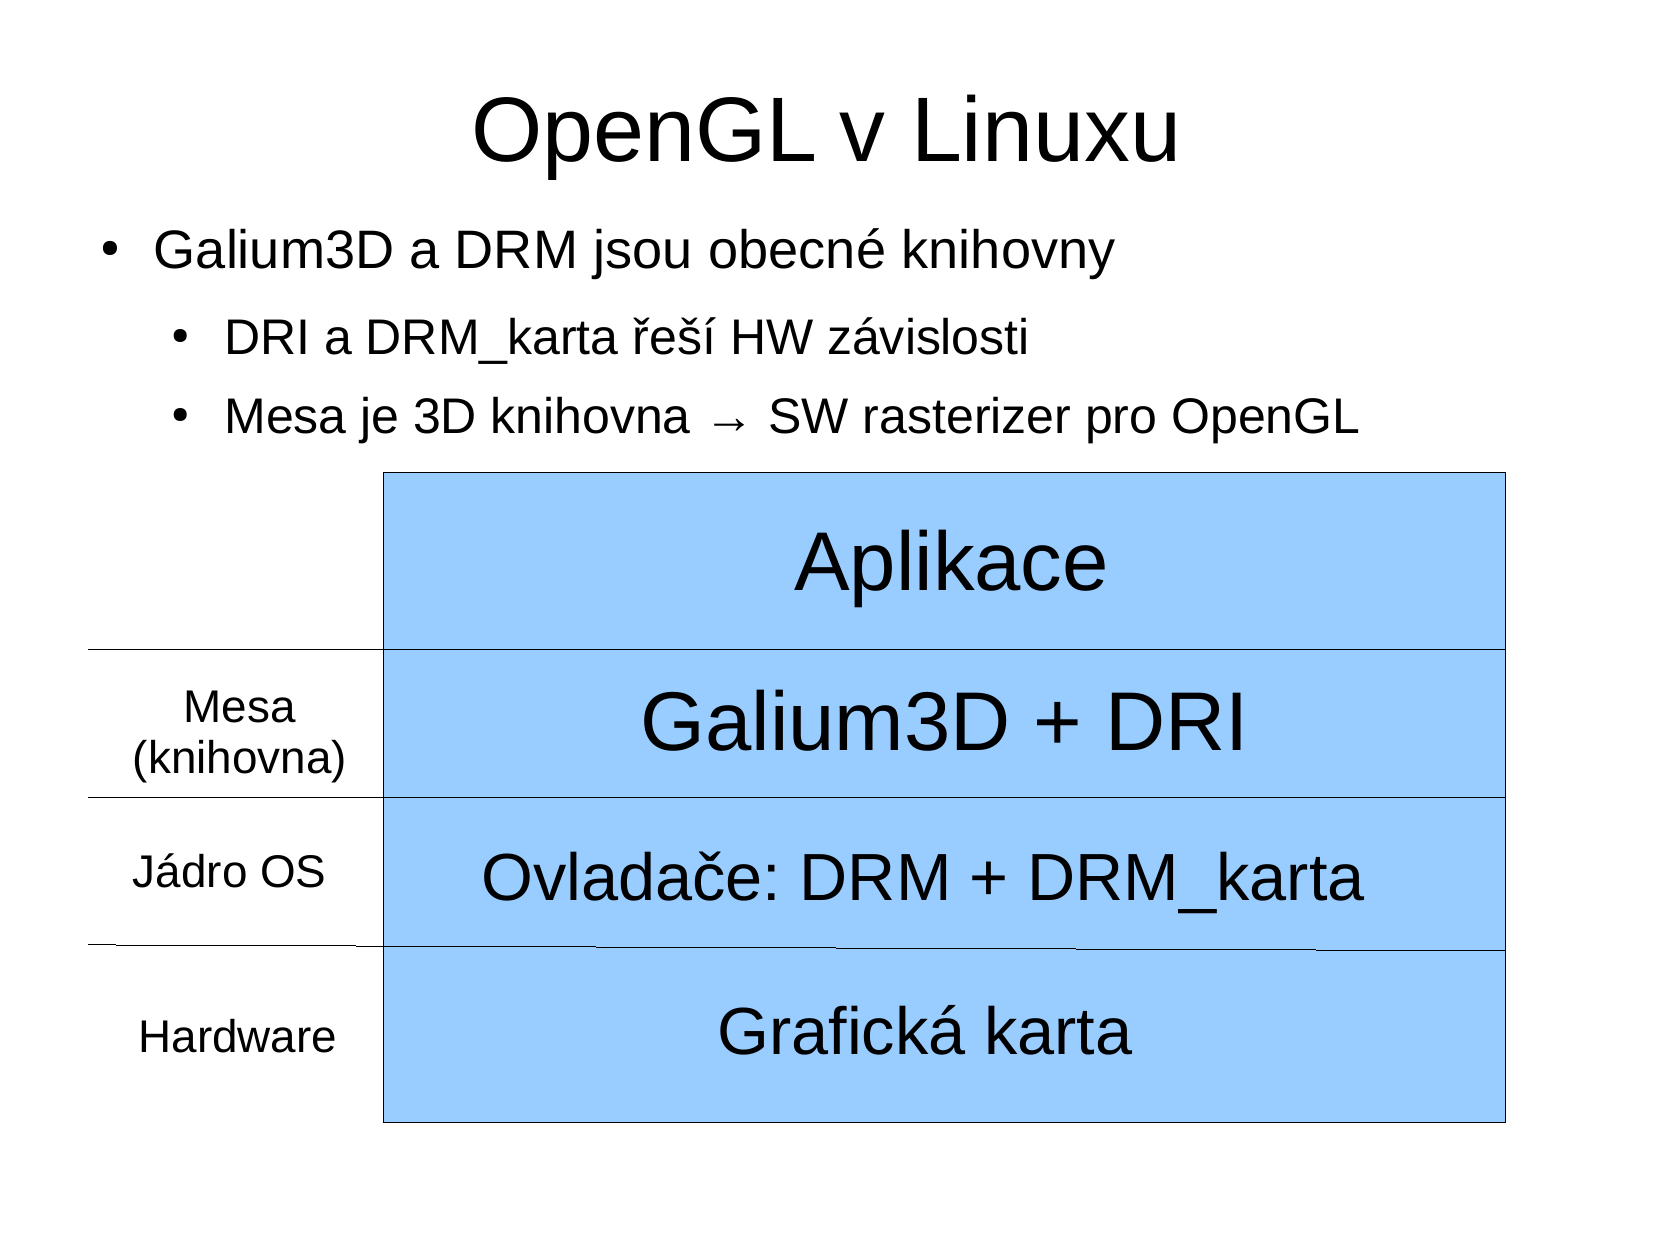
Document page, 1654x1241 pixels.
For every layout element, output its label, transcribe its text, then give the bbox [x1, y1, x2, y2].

text_box Galium3D + DRI [625, 667, 1265, 776]
title OpenGL v Linuxu [82, 33, 1571, 219]
text_box [383, 798, 1506, 1123]
text_box Jádro OS [118, 838, 355, 905]
text_box Aplikace [779, 508, 1124, 616]
list Galium3D a DRM jsou obecné knihovny DRI a DRM_karta řeší HW závislosti Mesa je 3D knihovna → SW rasterizer pro OpenGL [82, 219, 1571, 445]
text_box [383, 650, 1506, 797]
text_box Ovladače: DRM + DRM_karta [466, 832, 1441, 923]
text_box Grafická karta [702, 986, 1148, 1076]
text_box Hardware [124, 1003, 361, 1071]
text_box [383, 472, 1506, 649]
text_box Mesa (knihovna) [118, 673, 367, 804]
